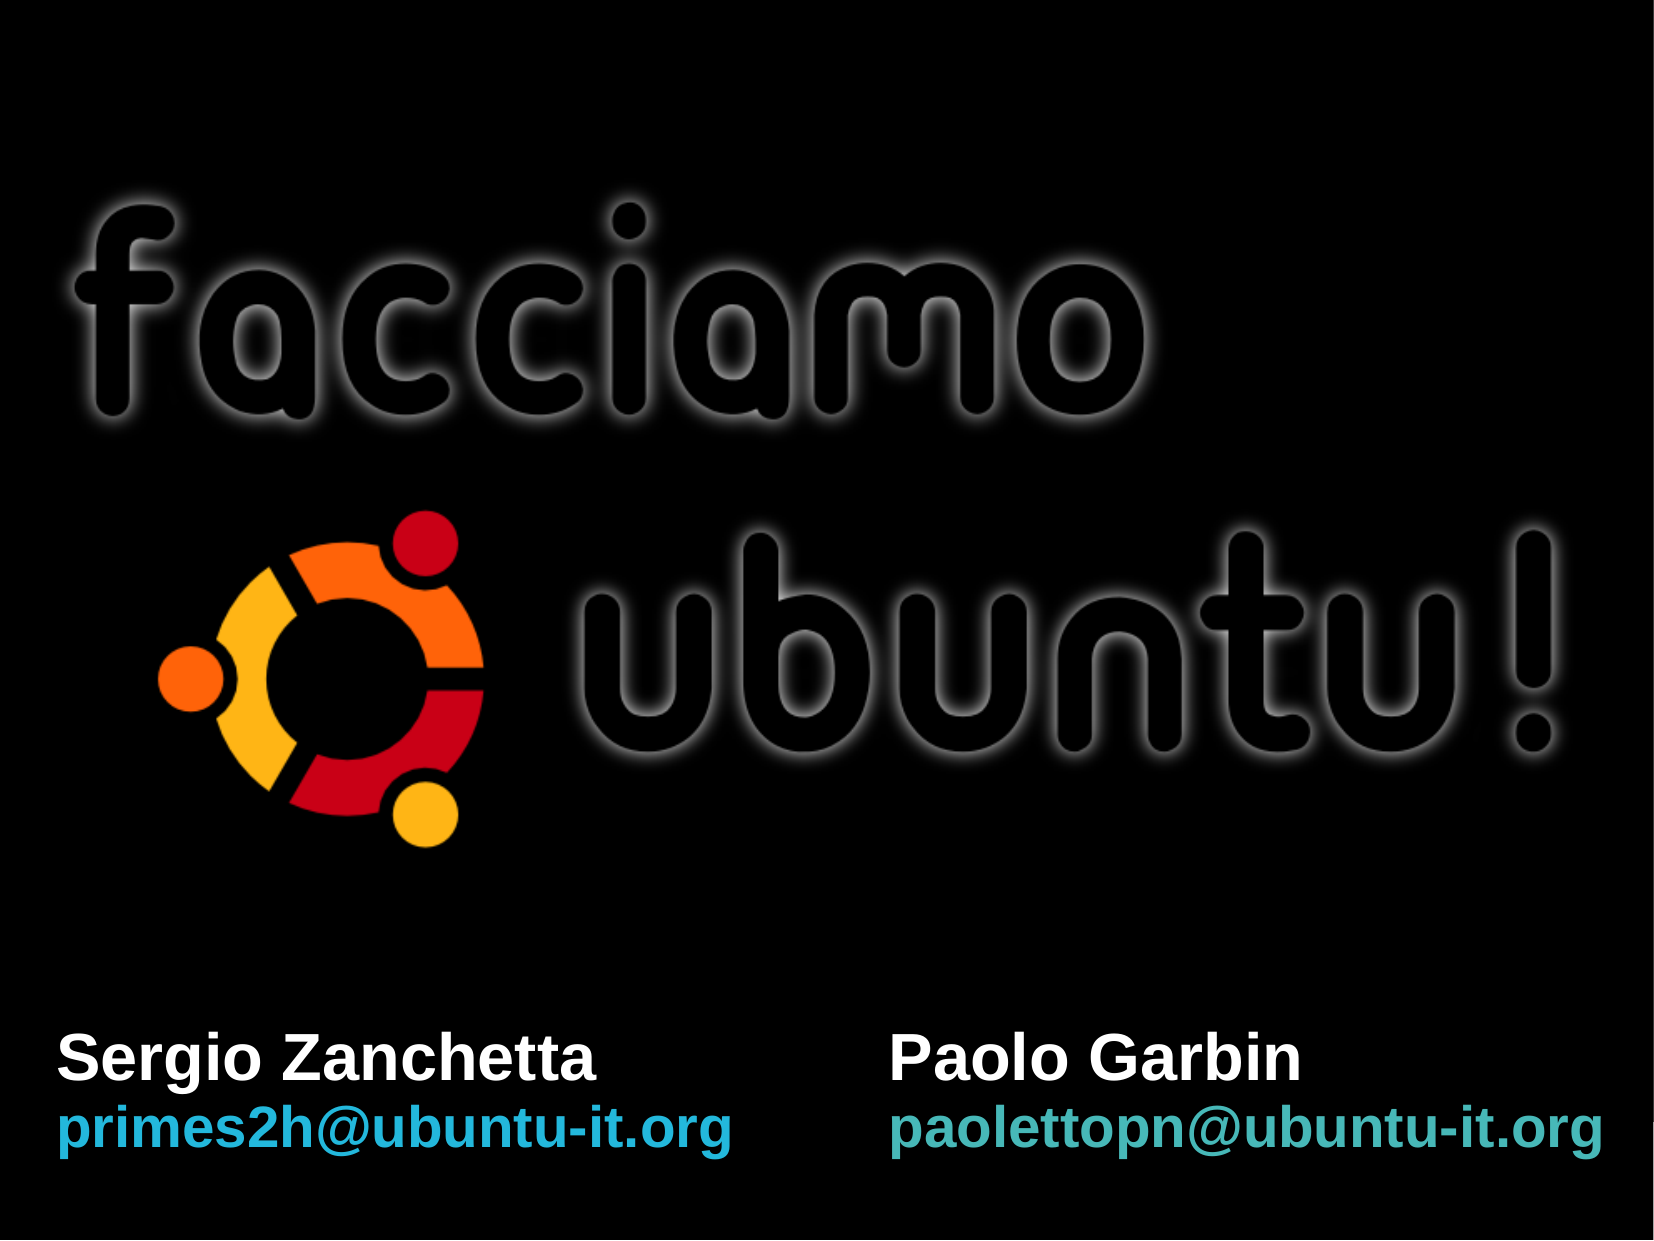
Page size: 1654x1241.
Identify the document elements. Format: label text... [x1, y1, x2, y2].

picture [0, 0, 1654, 1123]
text_box Sergio Zanchetta primes2h@ubuntu-it.org [41, 1012, 810, 1241]
text_box Paolo Garbin paolettopn@ubuntu-it.org [874, 1012, 1654, 1241]
